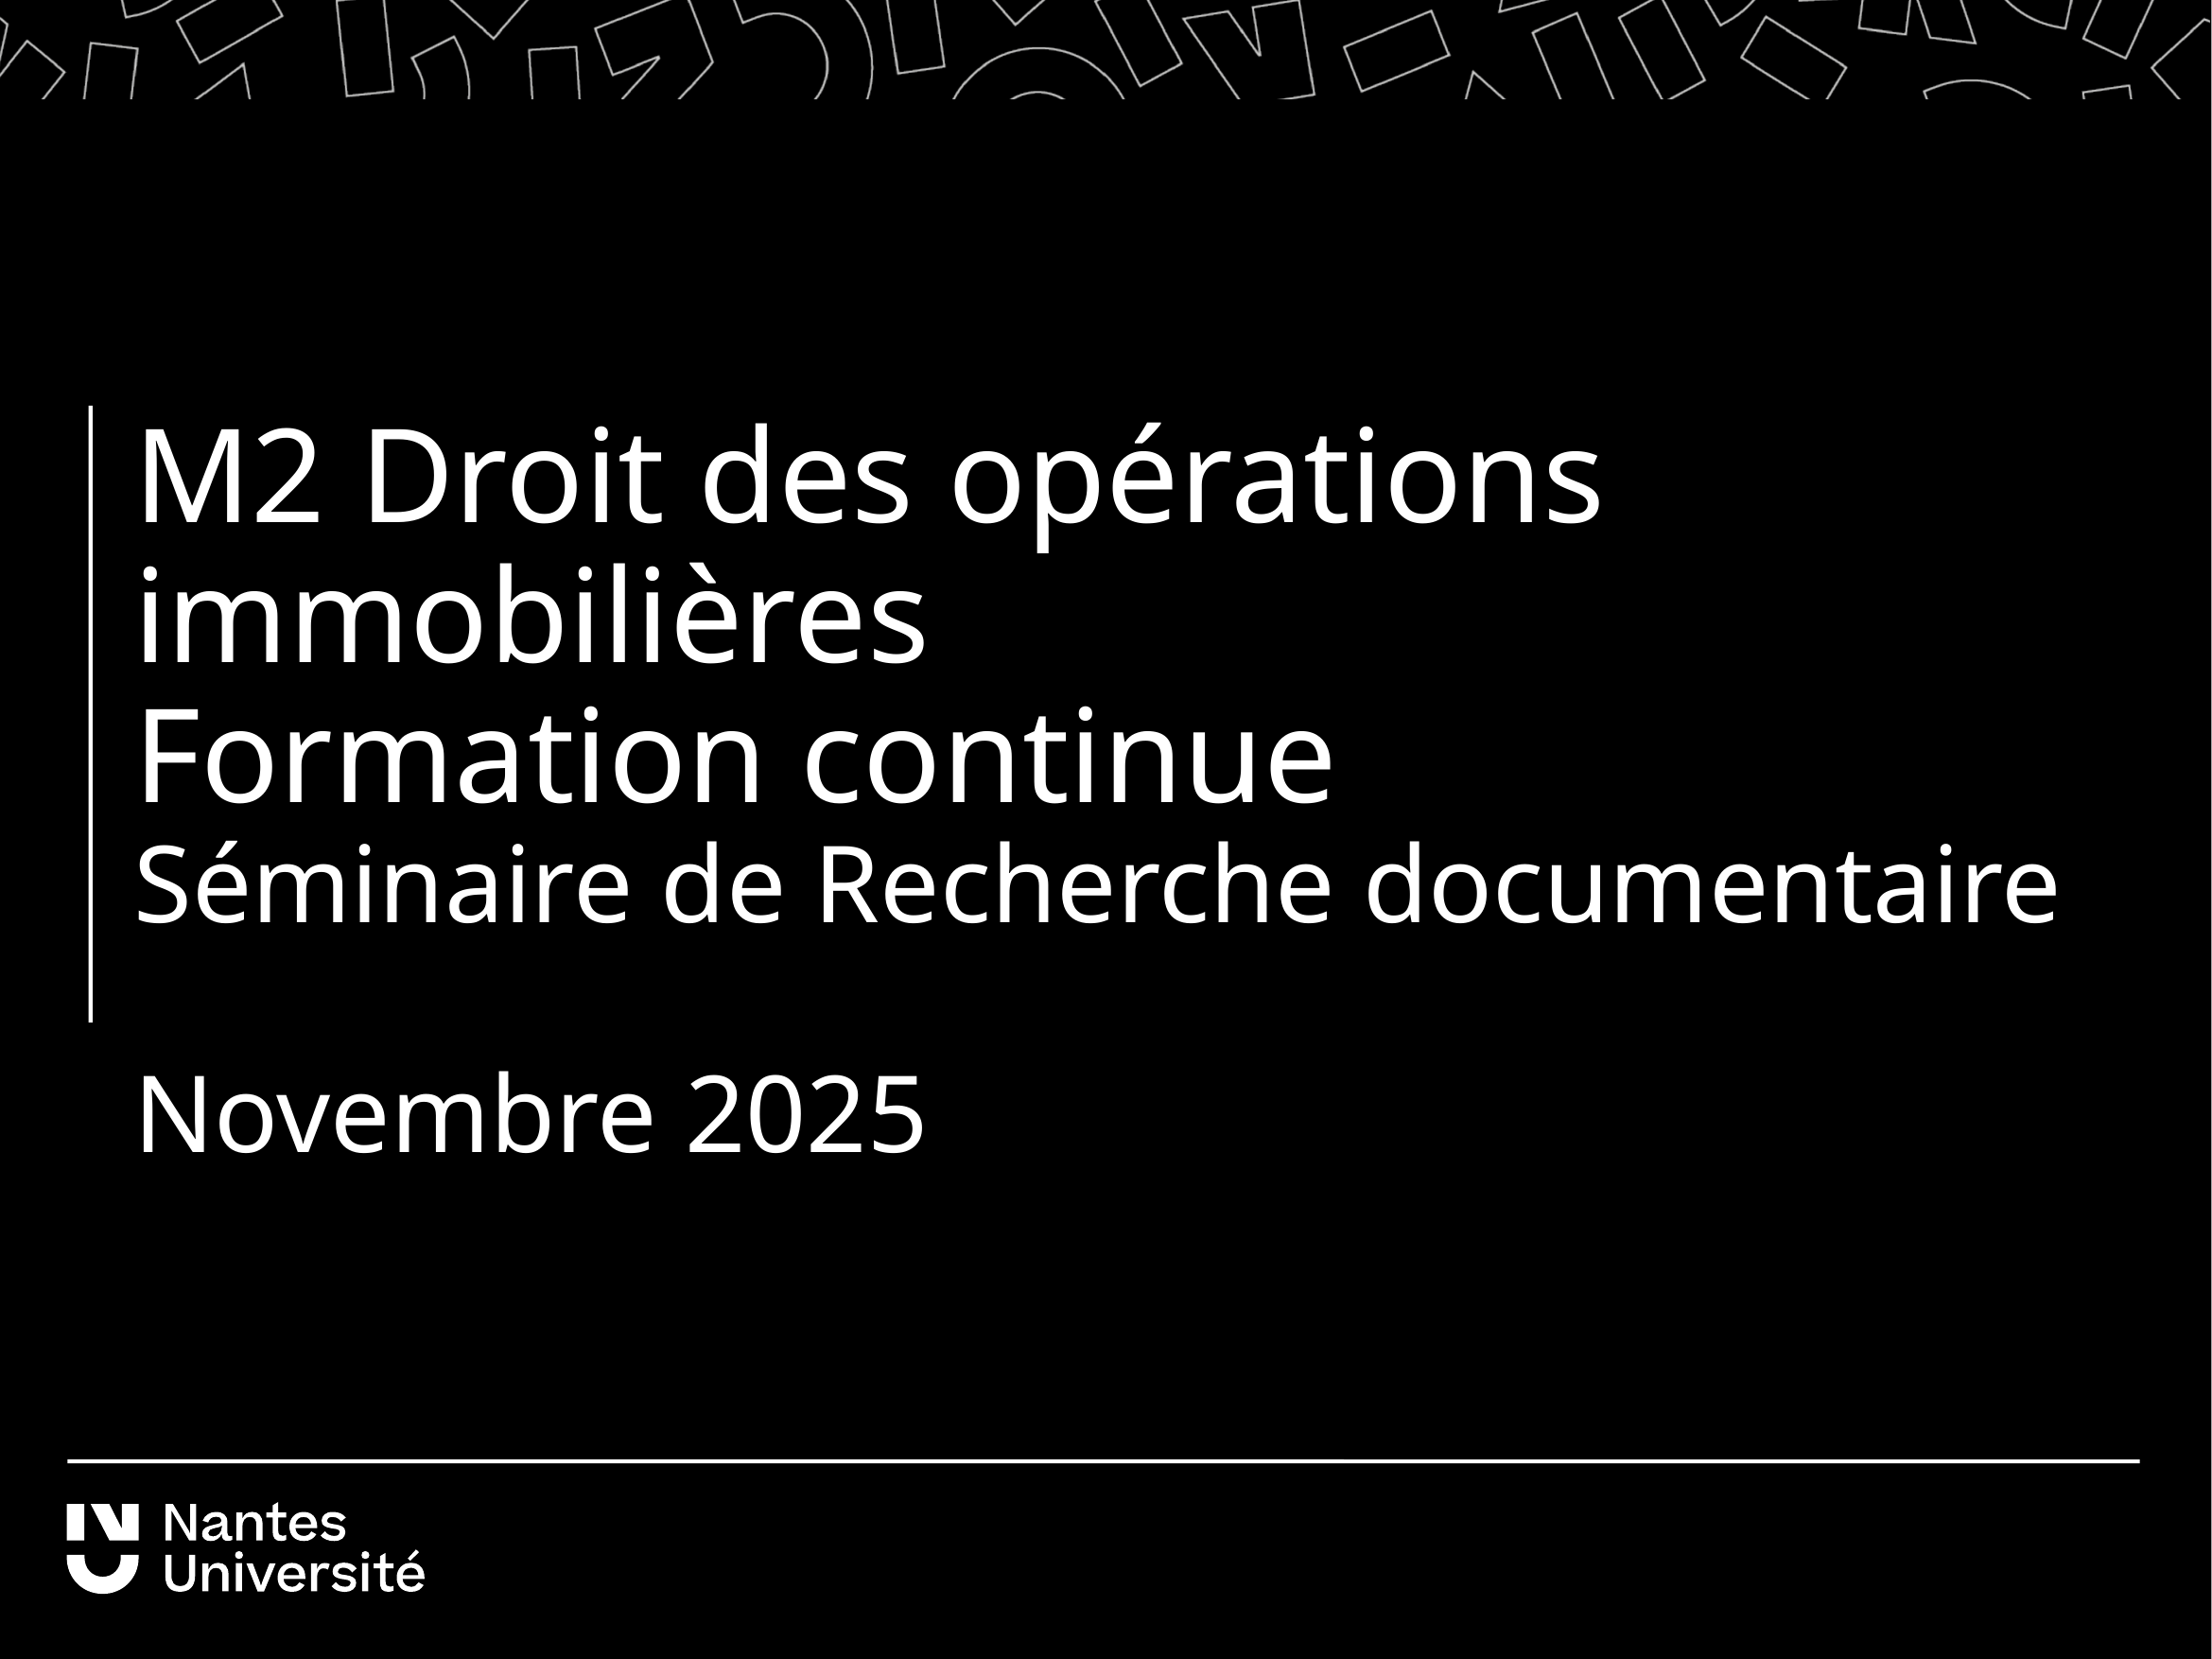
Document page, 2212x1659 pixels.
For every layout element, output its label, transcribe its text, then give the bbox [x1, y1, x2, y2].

list M2 Droit des opérations immobilières Formation continue Séminaire de Recherche documentaire Novembre 2025 [133, 410, 2190, 978]
picture [0, 0, 2208, 99]
